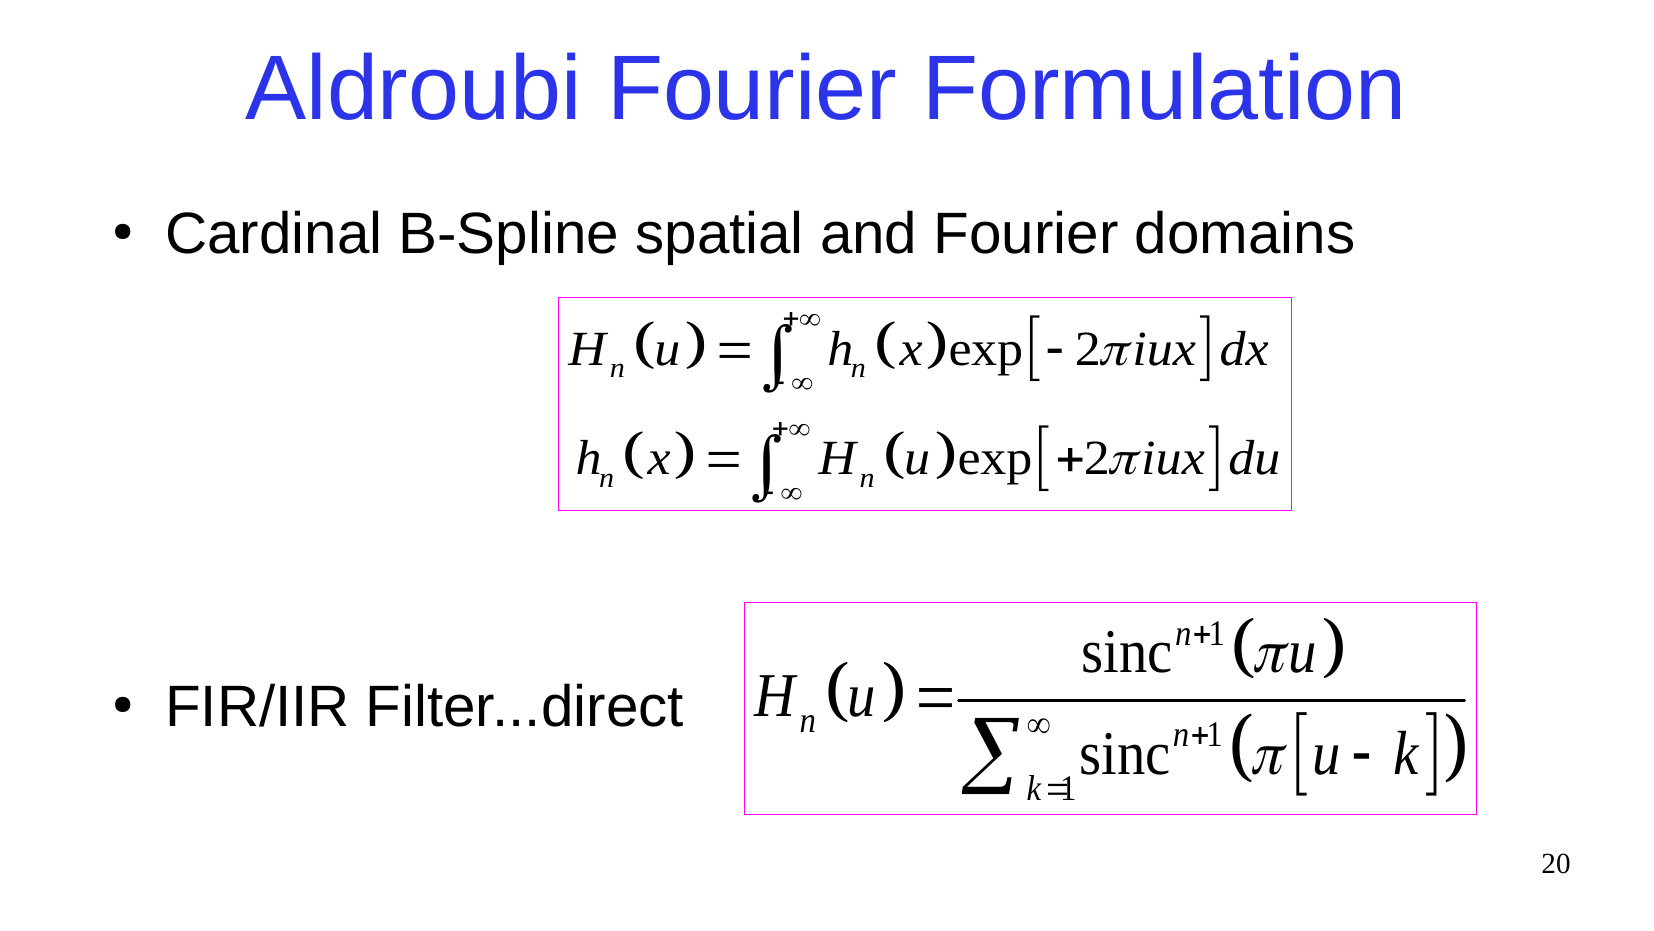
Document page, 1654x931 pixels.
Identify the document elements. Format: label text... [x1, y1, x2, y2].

title Aldroubi Fourier Formulation [82, 10, 1571, 166]
chart [558, 297, 1292, 511]
chart [744, 602, 1477, 815]
list Cardinal B-Spline spatial and Fourier domains FIR/IIR Filter...direct [94, 200, 1583, 741]
